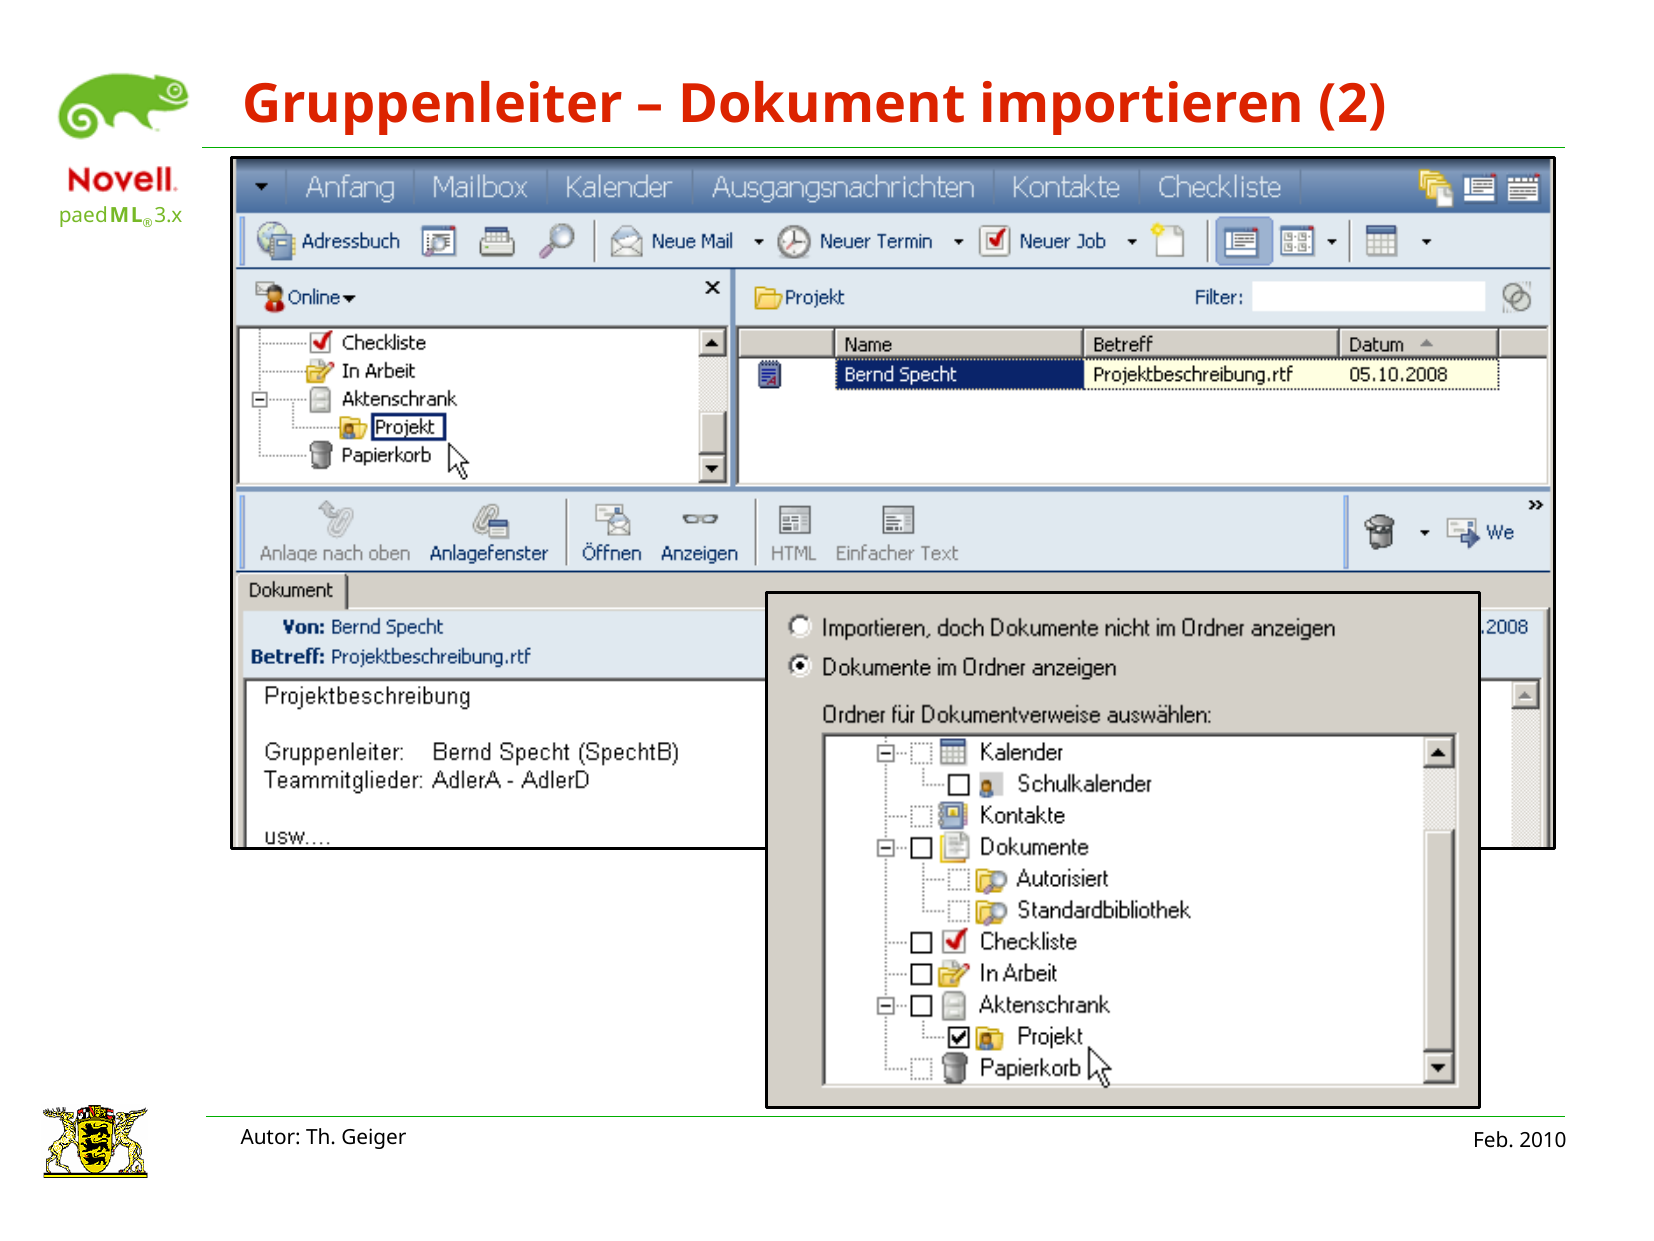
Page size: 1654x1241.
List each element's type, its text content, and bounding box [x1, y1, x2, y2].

picture [233, 159, 1554, 848]
title Gruppenleiter – Dokument importieren (2) [242, 67, 1577, 136]
picture [41, 1104, 148, 1180]
picture [44, 56, 202, 214]
picture [767, 594, 1479, 1106]
